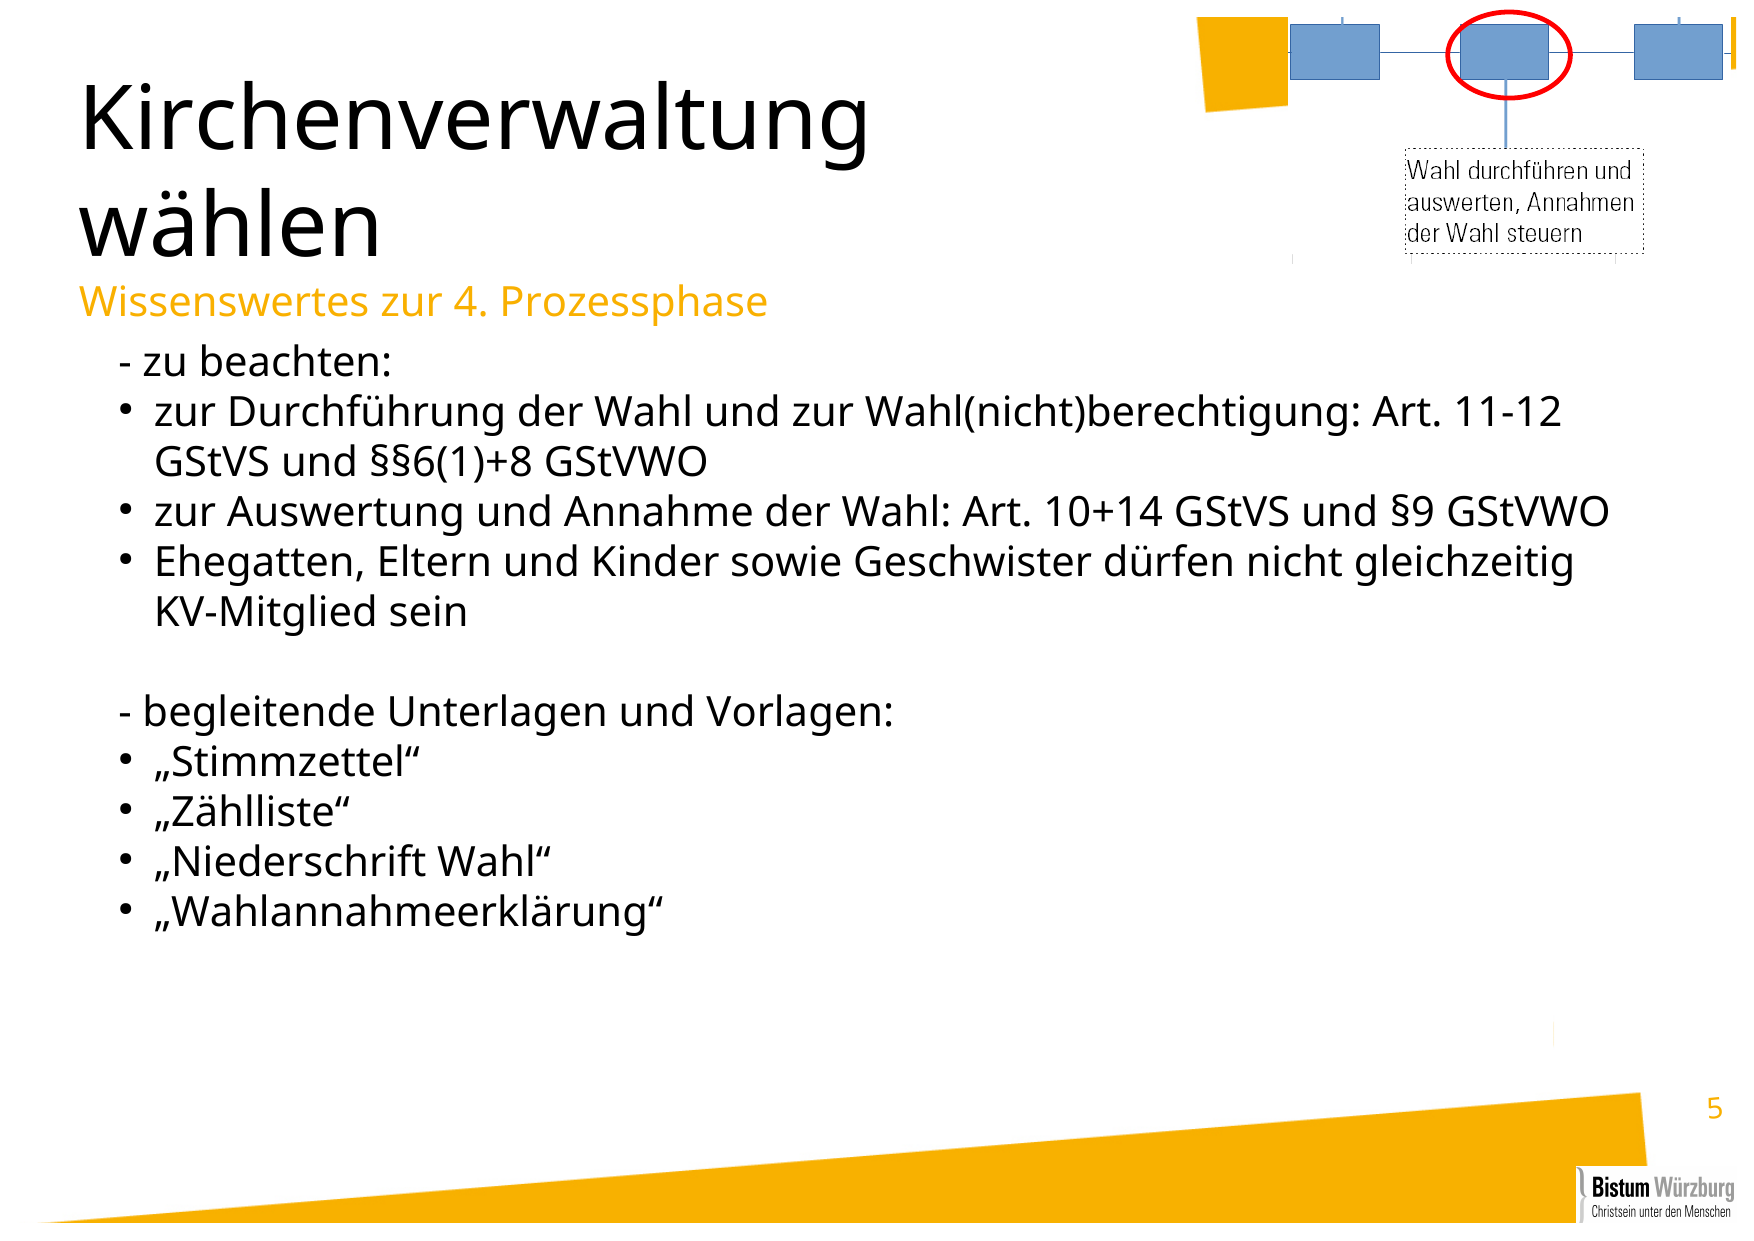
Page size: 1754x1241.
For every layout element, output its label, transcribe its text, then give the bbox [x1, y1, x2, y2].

text_box - zu beachten: zur Durchführung der Wahl und zur Wahl(nicht)berechtigung: Art. 11-12 GStVS und §§6(1)+8 GStVWO zur Auswertung und Annahme der Wahl: Art. 10+14 GStVS und §9 GStVWO Ehegatten, Eltern und Kinder sowie Geschwister dürfen nicht gleichzeitig KV-Mitglied sein - begleitende Unterlagen und Vorlagen: „Stimmzettel“ „Zählliste“ „Niederschrift Wahl“ „Wahlannahmeerklärung“ [103, 327, 1651, 935]
title Kirchenverwaltung wählen Wissenswertes zur 4. Prozessphase [78, 59, 1172, 262]
picture [1451, 17, 1567, 95]
picture [17, 17, 1737, 1223]
